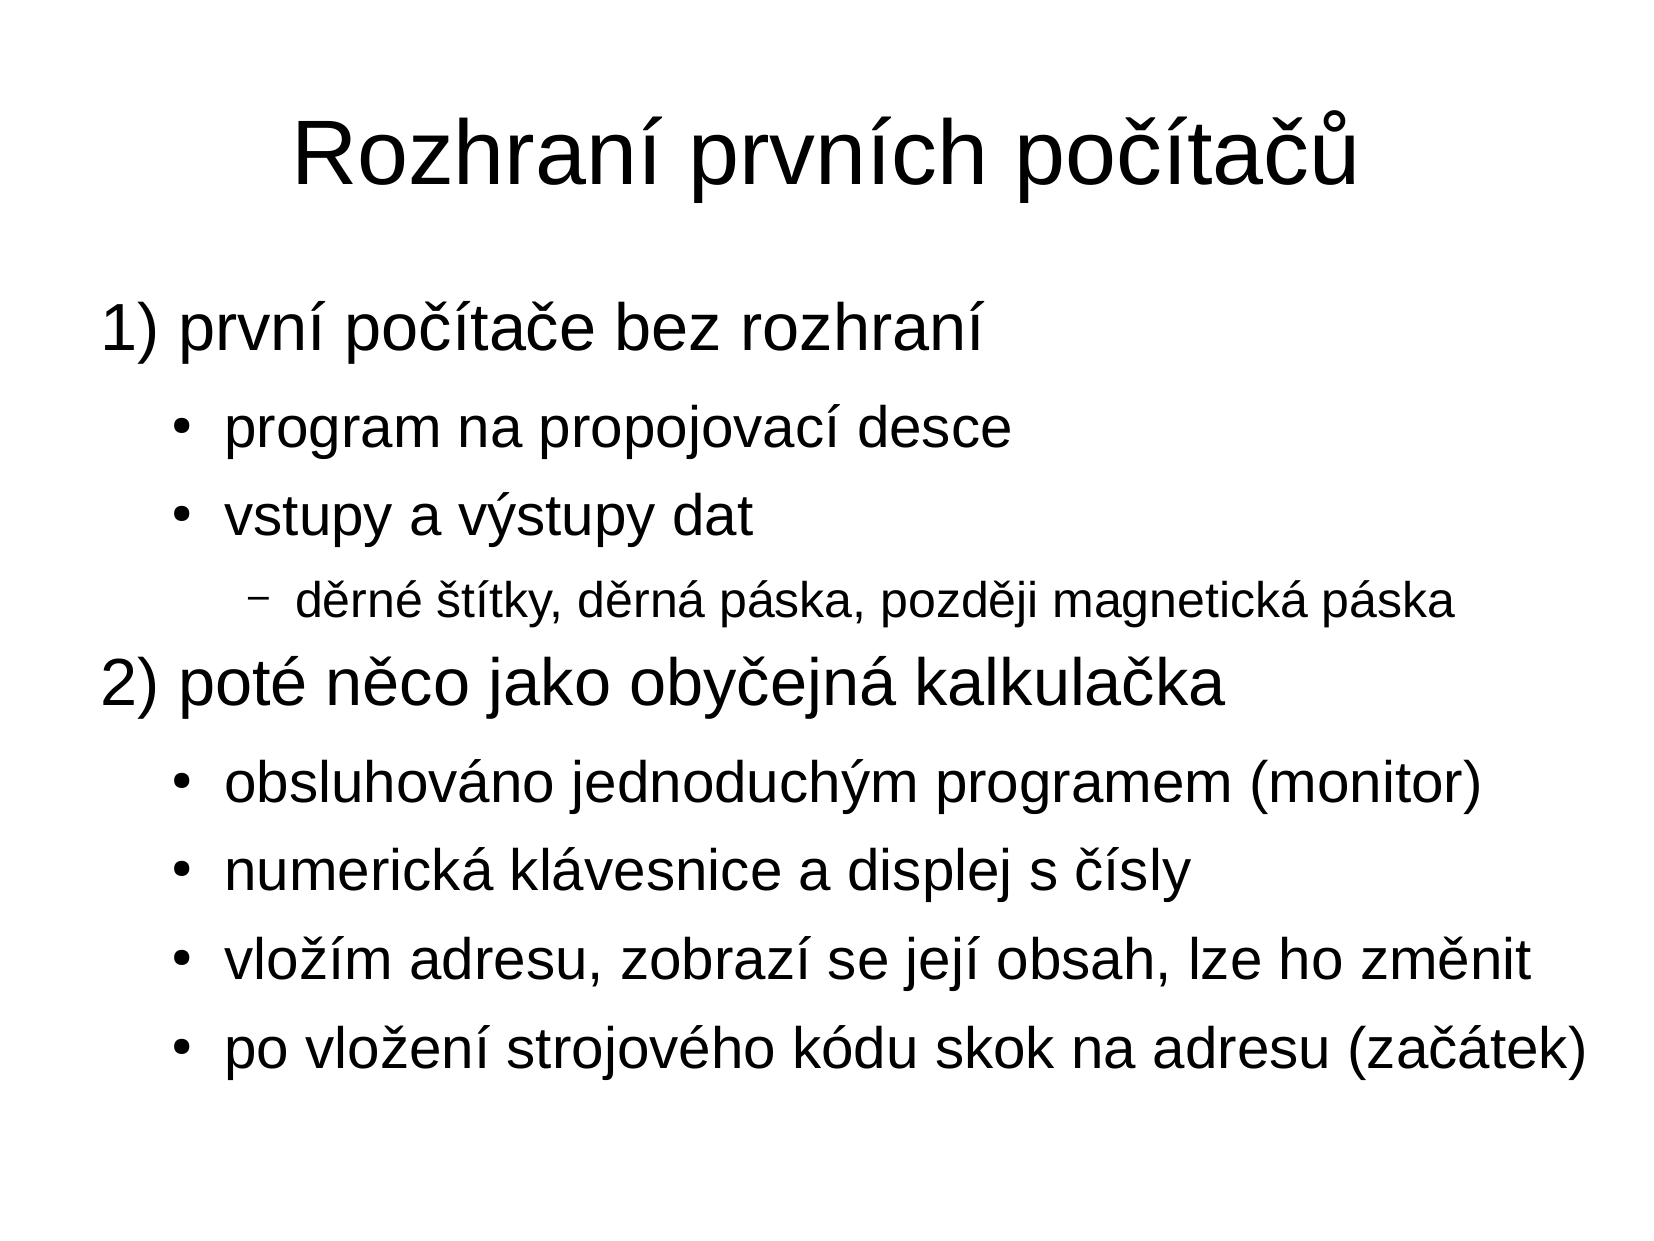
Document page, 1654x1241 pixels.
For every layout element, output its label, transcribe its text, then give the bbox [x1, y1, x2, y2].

list první počítače bez rozhraní program na propojovací desce vstupy a výstupy dat děrné štítky, děrná páska, později magnetická páska poté něco jako obyčejná kalkulačka obsluhováno jednoduchým programem (monitor) numerická klávesnice a displej s čísly vložím adresu, zobrazí se její obsah, lze ho změnit po vložení strojového kódu skok na adresu (začátek) [82, 290, 1625, 1094]
title Rozhraní prvních počítačů [82, 56, 1571, 250]
